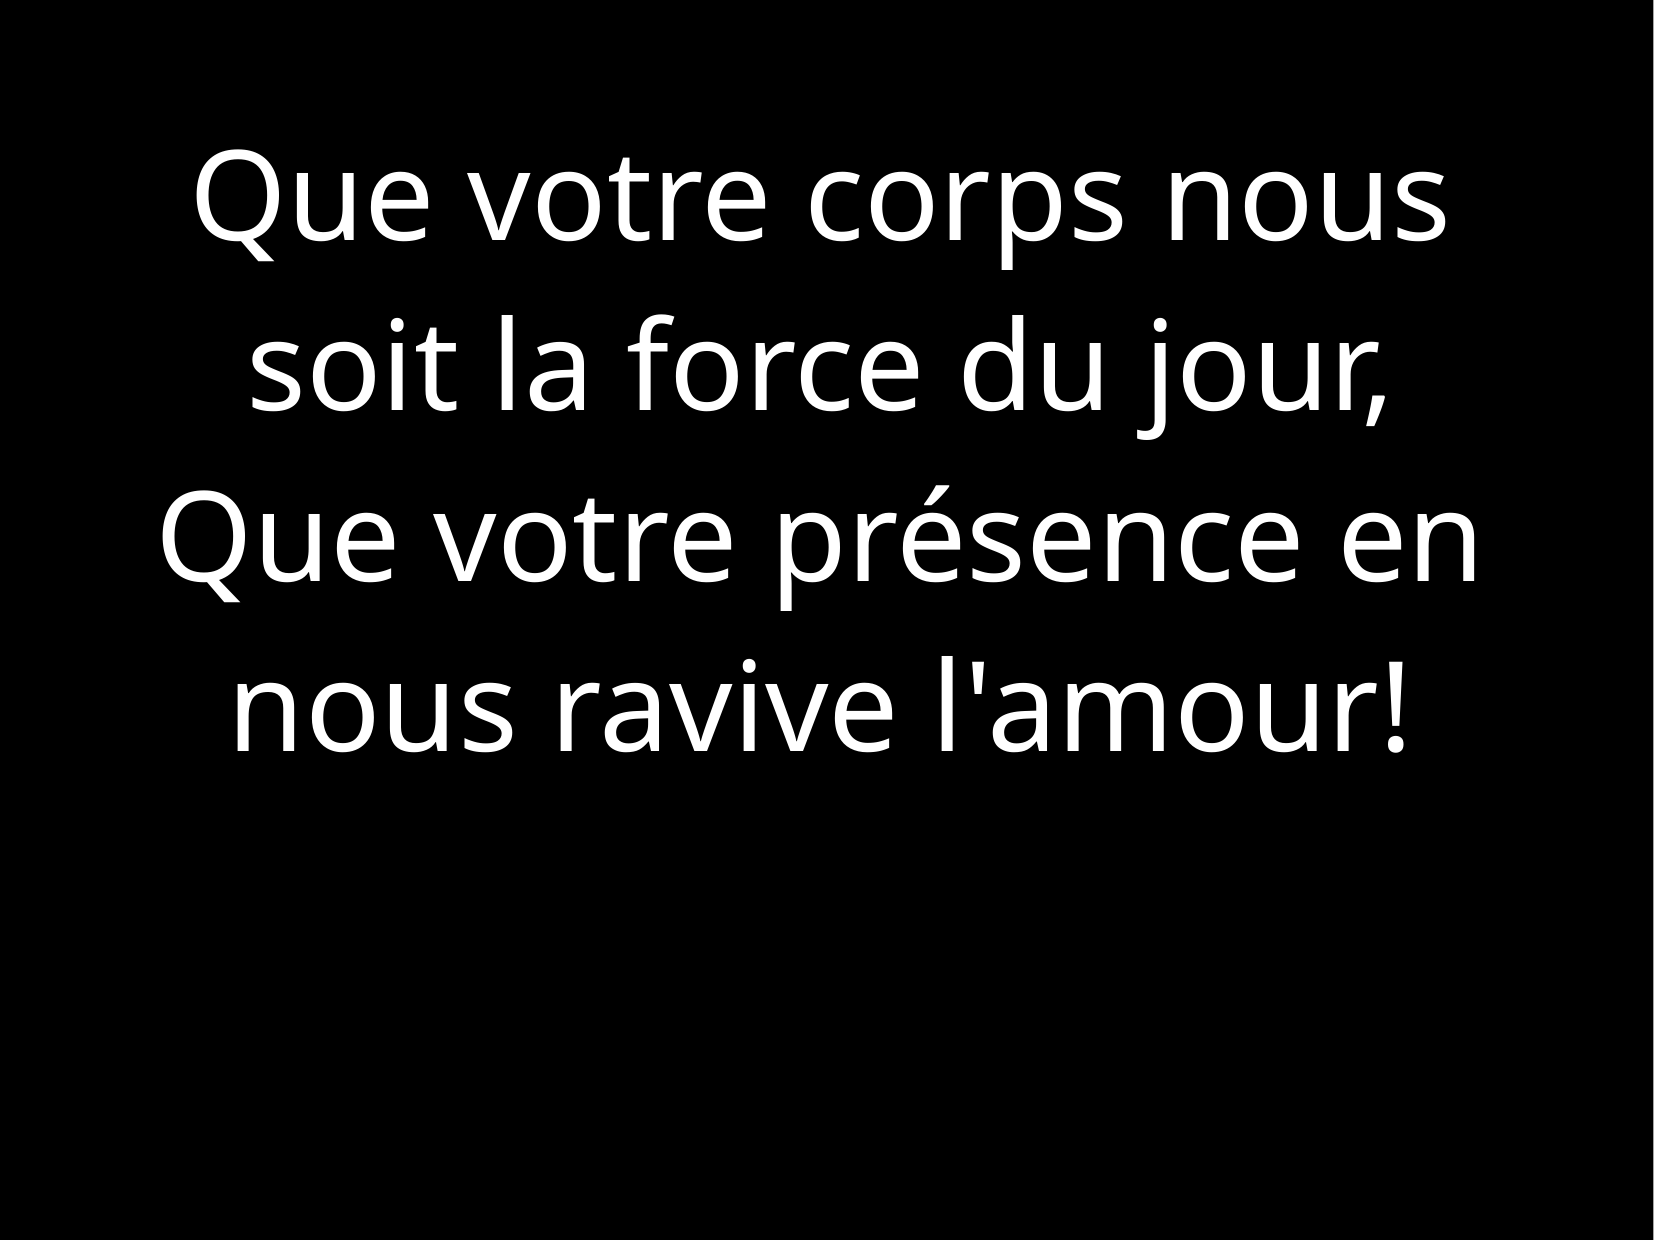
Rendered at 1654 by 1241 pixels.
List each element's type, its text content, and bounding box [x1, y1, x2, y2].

subtitle Que votre corps nous soit la force du jour, Que votre présence en nous ravive l'amour! [76, 37, 1565, 1182]
